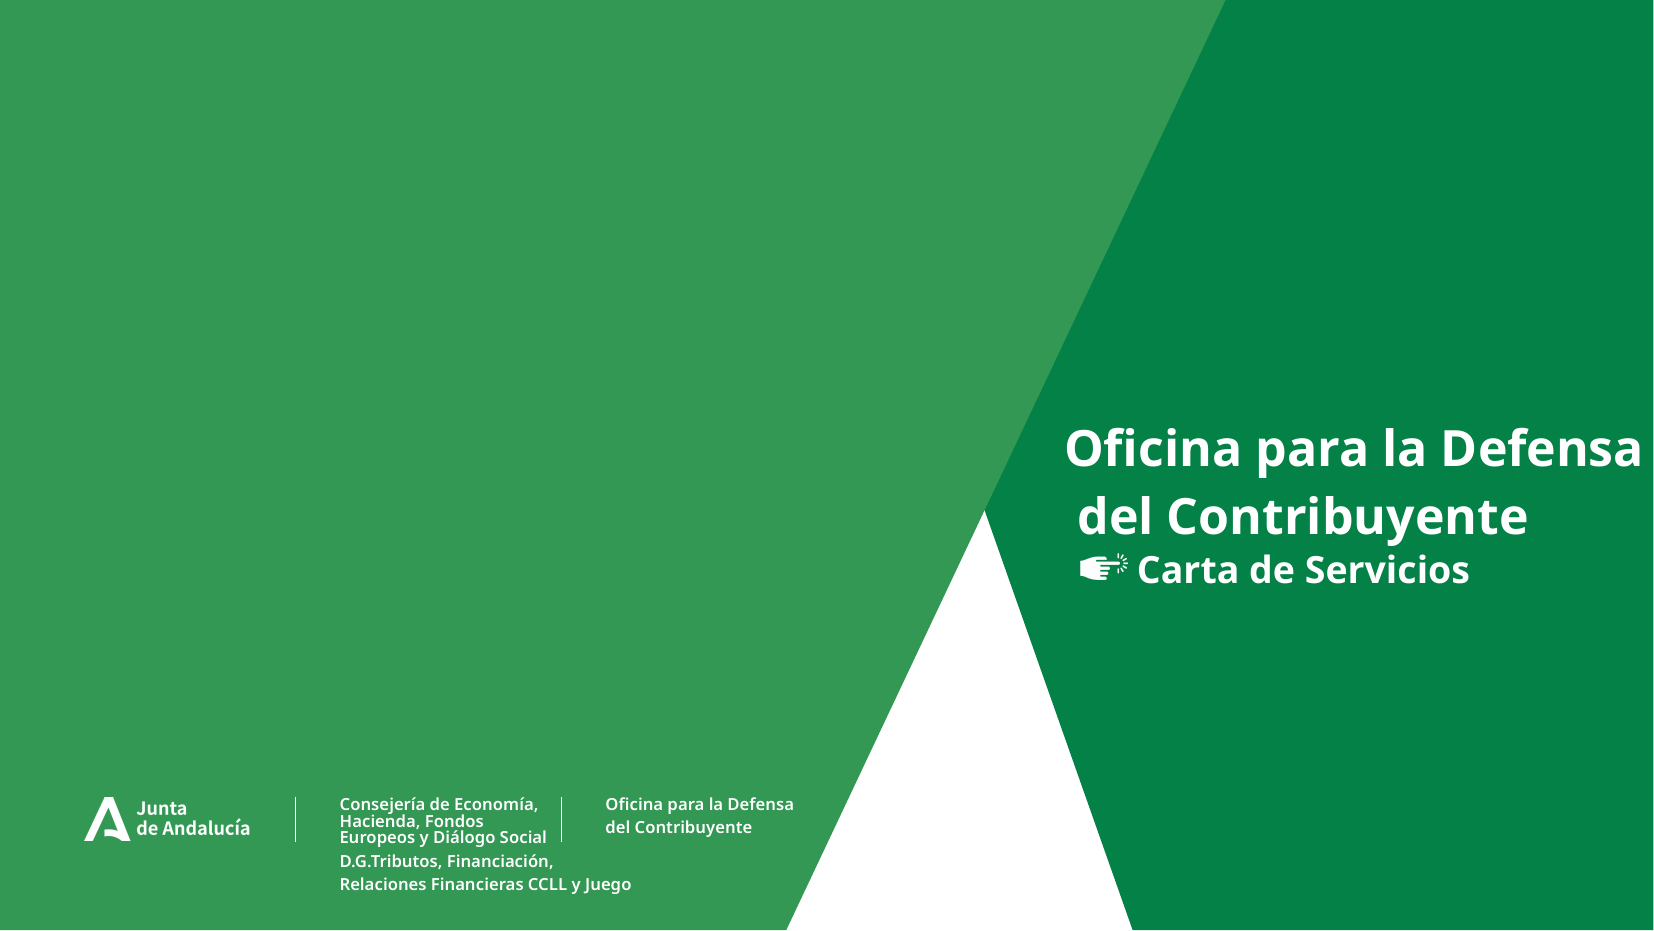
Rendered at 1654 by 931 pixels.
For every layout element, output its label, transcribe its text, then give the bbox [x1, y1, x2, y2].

text_box [1619, 444, 1632, 451]
text_box Oficina para la Defensa del Contribuyente [605, 792, 775, 835]
text_box Hacienda, Fondos [339, 809, 477, 826]
text_box Carta de Servicios [1136, 543, 1654, 591]
text_box [1623, 453, 1632, 461]
picture [1080, 553, 1128, 580]
picture [84, 797, 251, 841]
text_box Oficina para la Defensa del Contribuyente [1064, 412, 1619, 539]
text_box Consejería de Economía, [339, 792, 548, 814]
text_box [0, 0, 1654, 931]
text_box Europeos y Diálogo Social D.G.Tributos, Financiación, Relaciones Financieras CCLL y Juego [339, 826, 602, 890]
